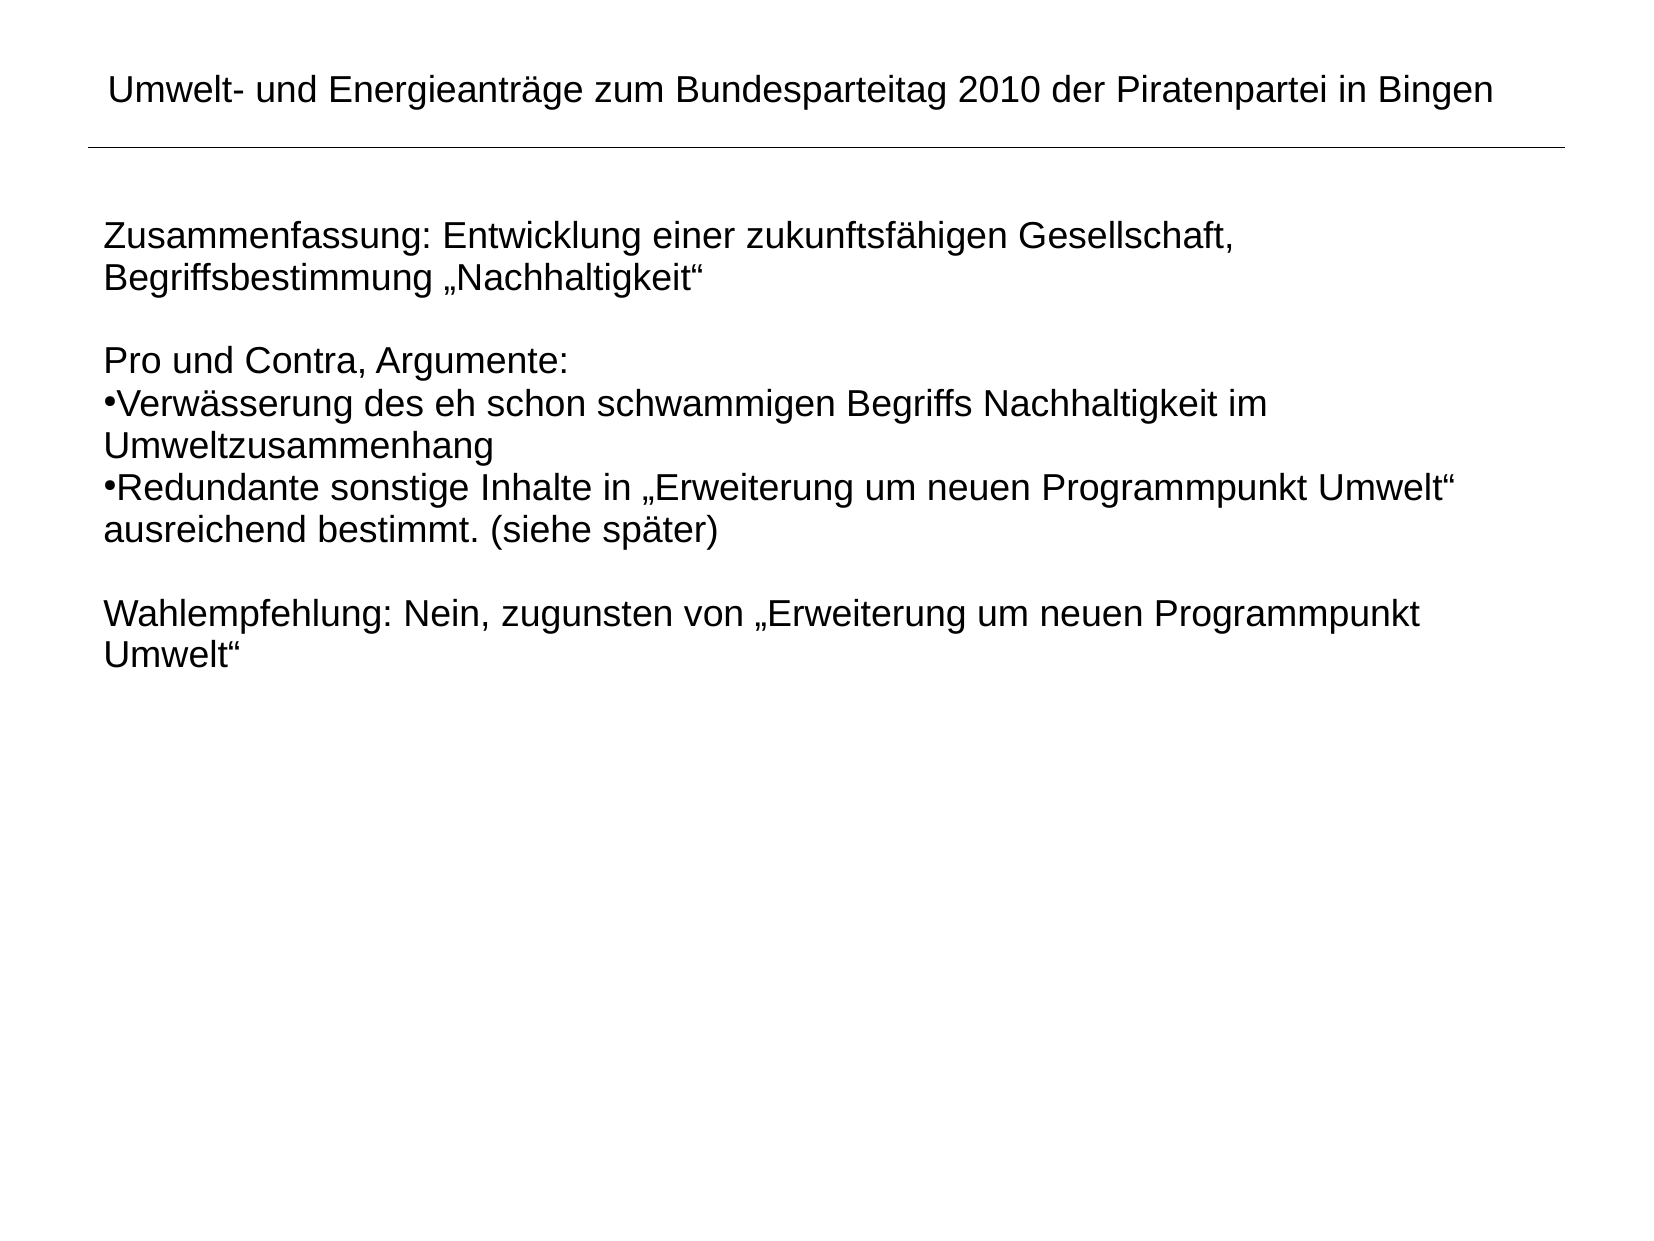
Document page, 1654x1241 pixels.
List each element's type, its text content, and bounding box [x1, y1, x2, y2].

text_box Zusammenfassung: Entwicklung einer zukunftsfähigen Gesellschaft, Begriffsbestimmung „Nachhaltigkeit“ Pro und Contra, Argumente: Verwässerung des eh schon schwammigen Begriffs Nachhaltigkeit im Umweltzusammenhang Redundante sonstige Inhalte in „Erweiterung um neuen Programmpunkt Umwelt“ ausreichend bestimmt. (siehe später) Wahlempfehlung: Nein, zugunsten von „Erweiterung um neuen Programmpunkt Umwelt“ [88, 206, 1565, 684]
